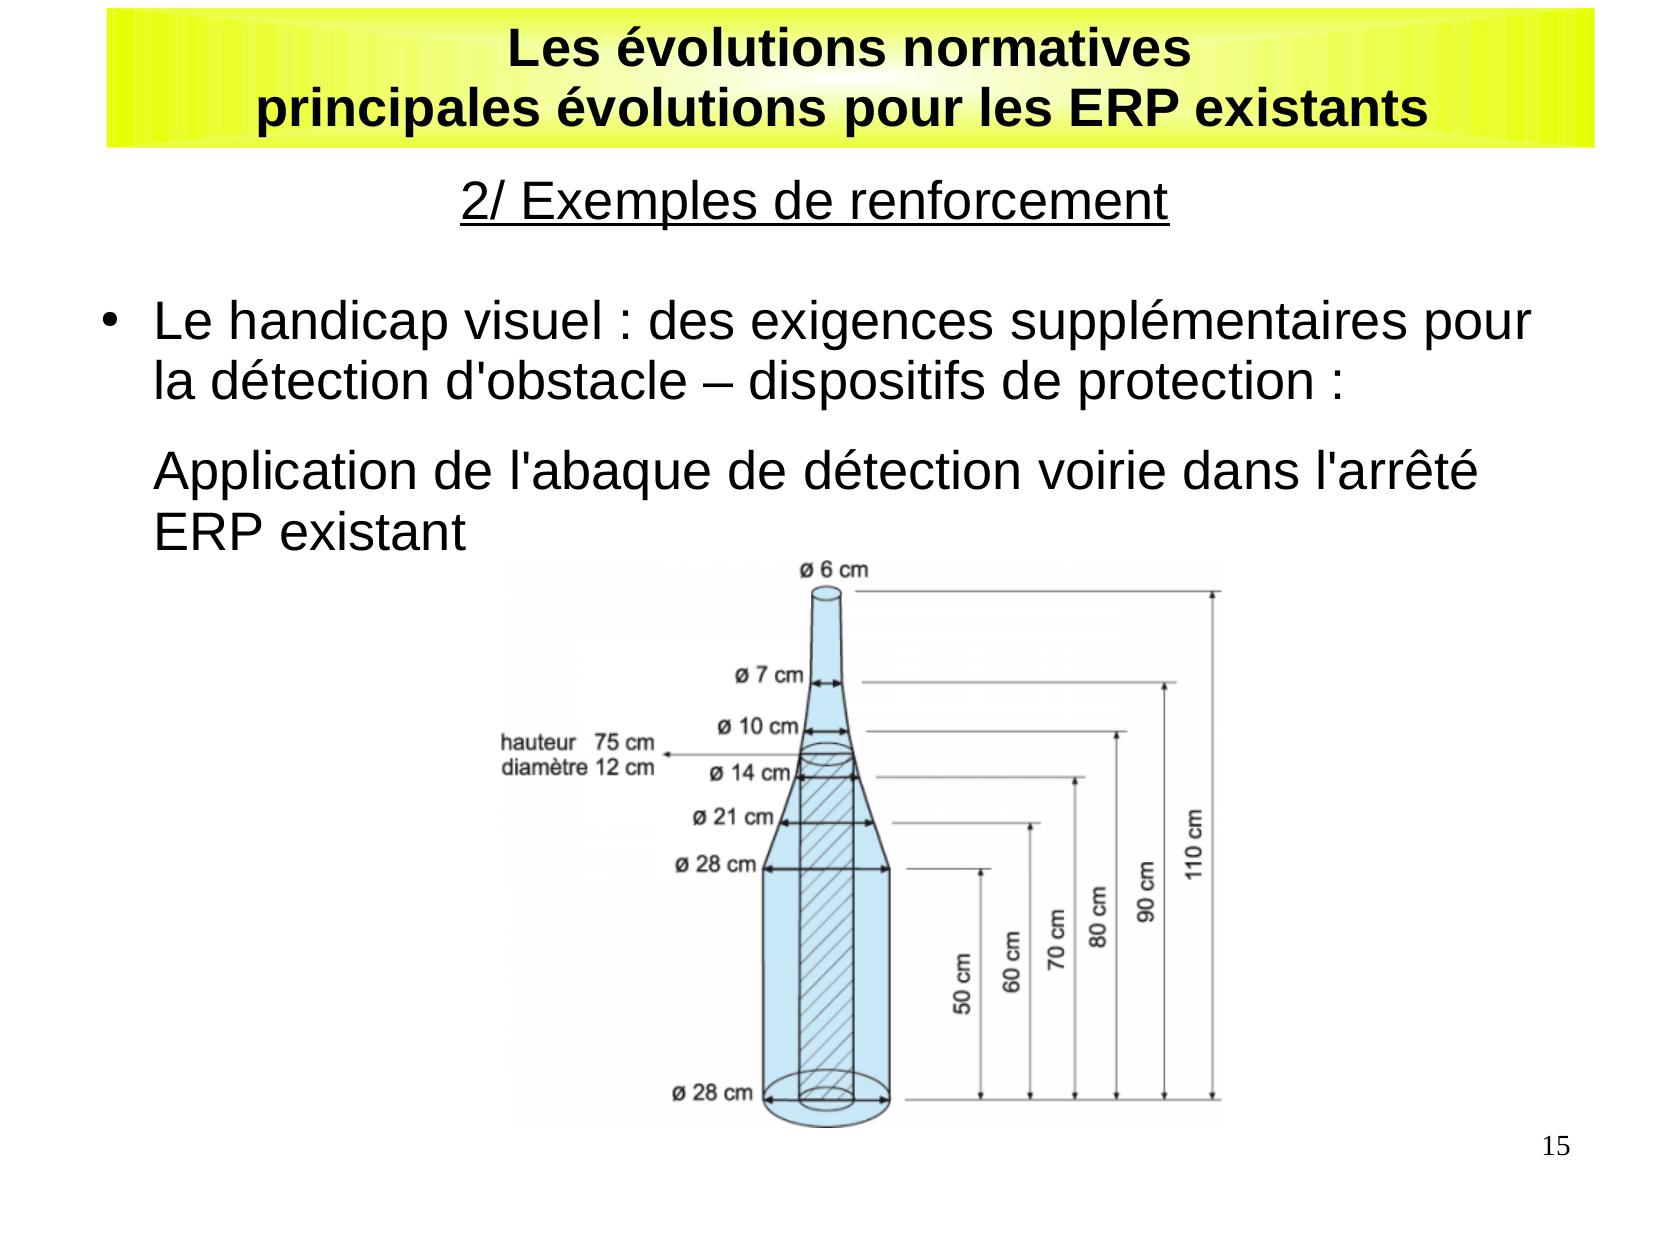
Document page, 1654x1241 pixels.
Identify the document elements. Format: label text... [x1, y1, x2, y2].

title Les évolutions normatives principales évolutions pour les ERP existants [106, 8, 1595, 148]
text_box 2/ Exemples de renforcement [382, 177, 1211, 253]
picture [501, 560, 1223, 1128]
list Le handicap visuel : des exigences supplémentaires pour la détection d'obstacle – dispositifs de protection : Application de l'abaque de détection voirie dans l'arrêté ERP existant [82, 290, 1571, 995]
